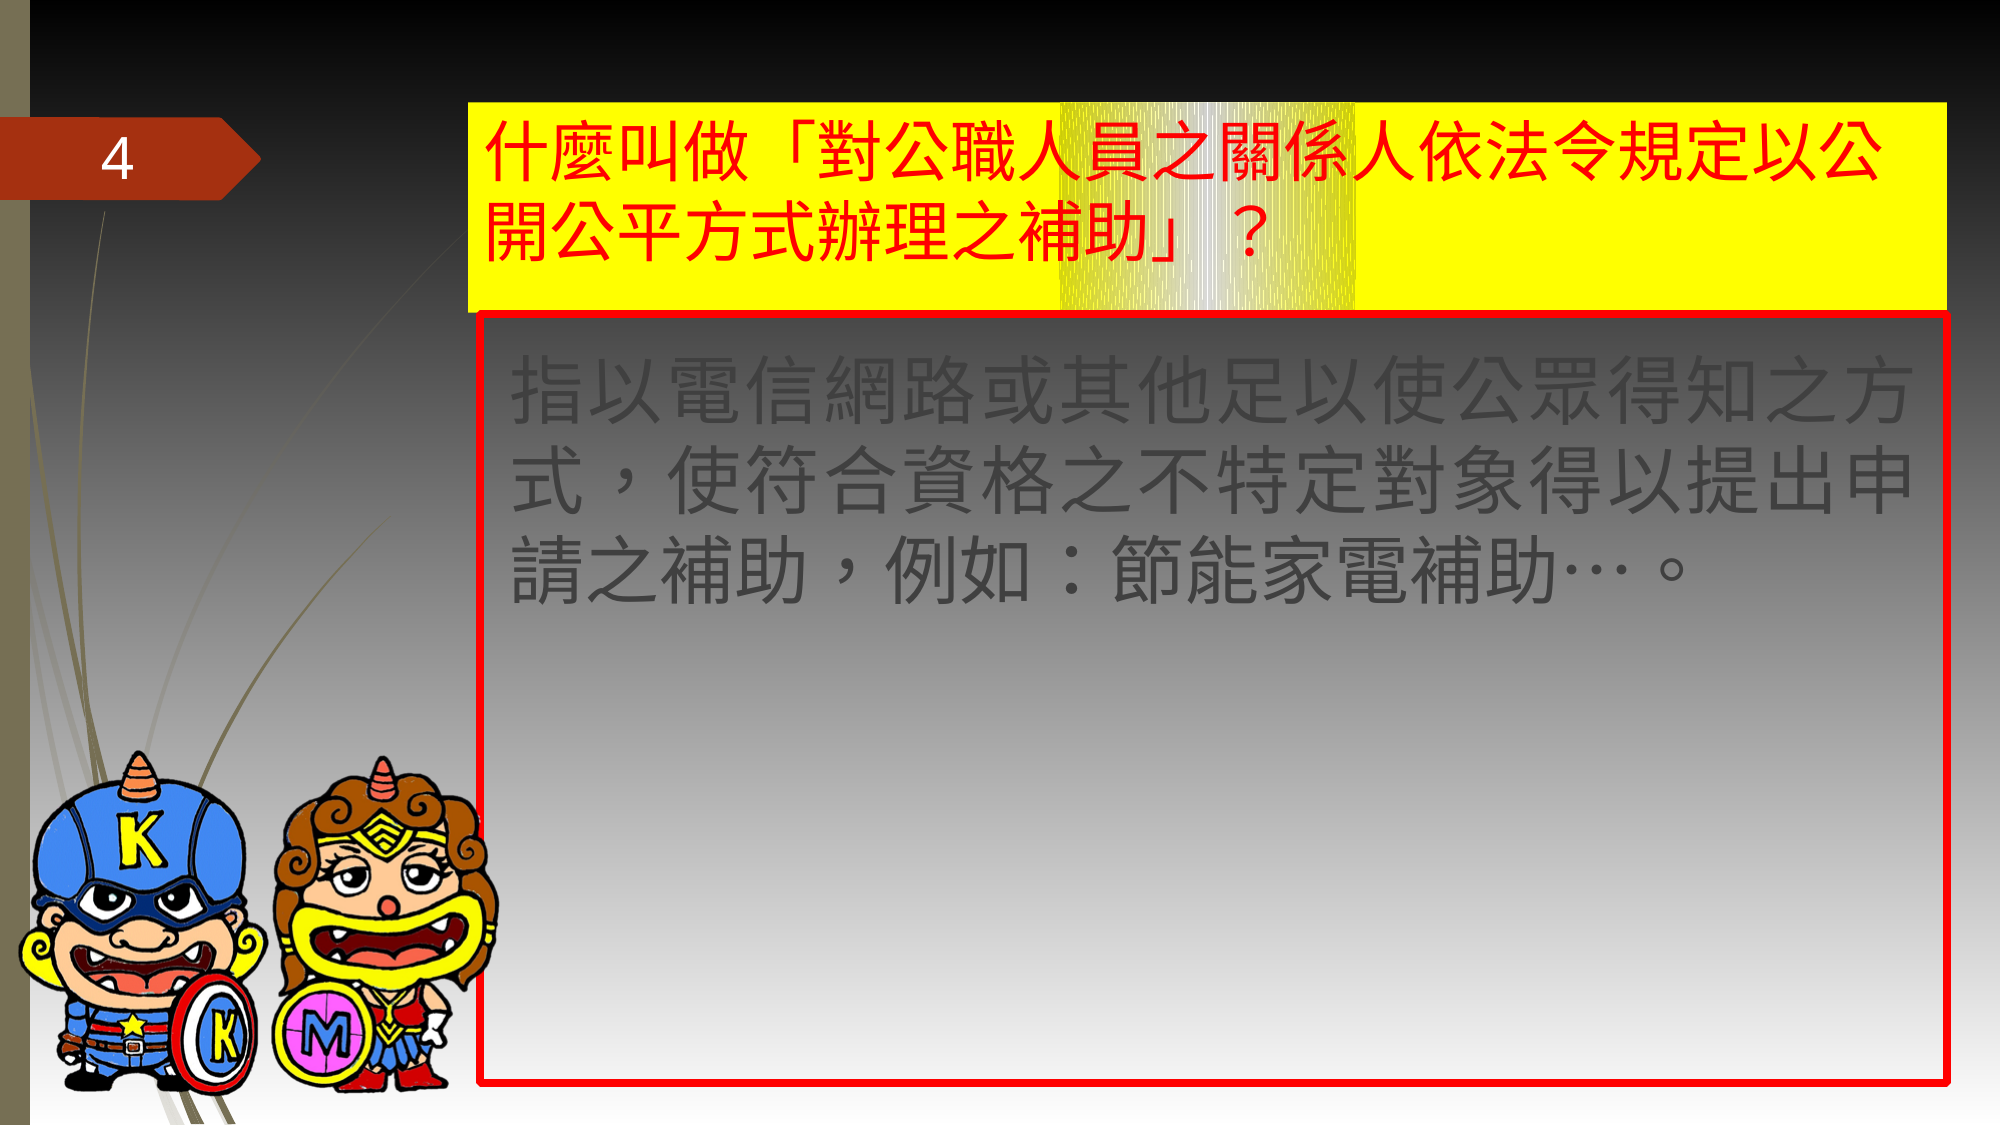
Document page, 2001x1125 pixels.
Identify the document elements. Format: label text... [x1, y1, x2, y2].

list 指以電信網路或其他足以使公眾得知之方式，使符合資格之不特定對象得以提出申請之補助，例如：節能家電補助…。 [480, 313, 1947, 1084]
text_box 4 [86, 114, 199, 199]
picture [0, 745, 510, 1101]
title 什麼叫做「對公職人員之關係人依法令規定以公開公平方式辦理之補助」？ [468, 102, 1947, 313]
